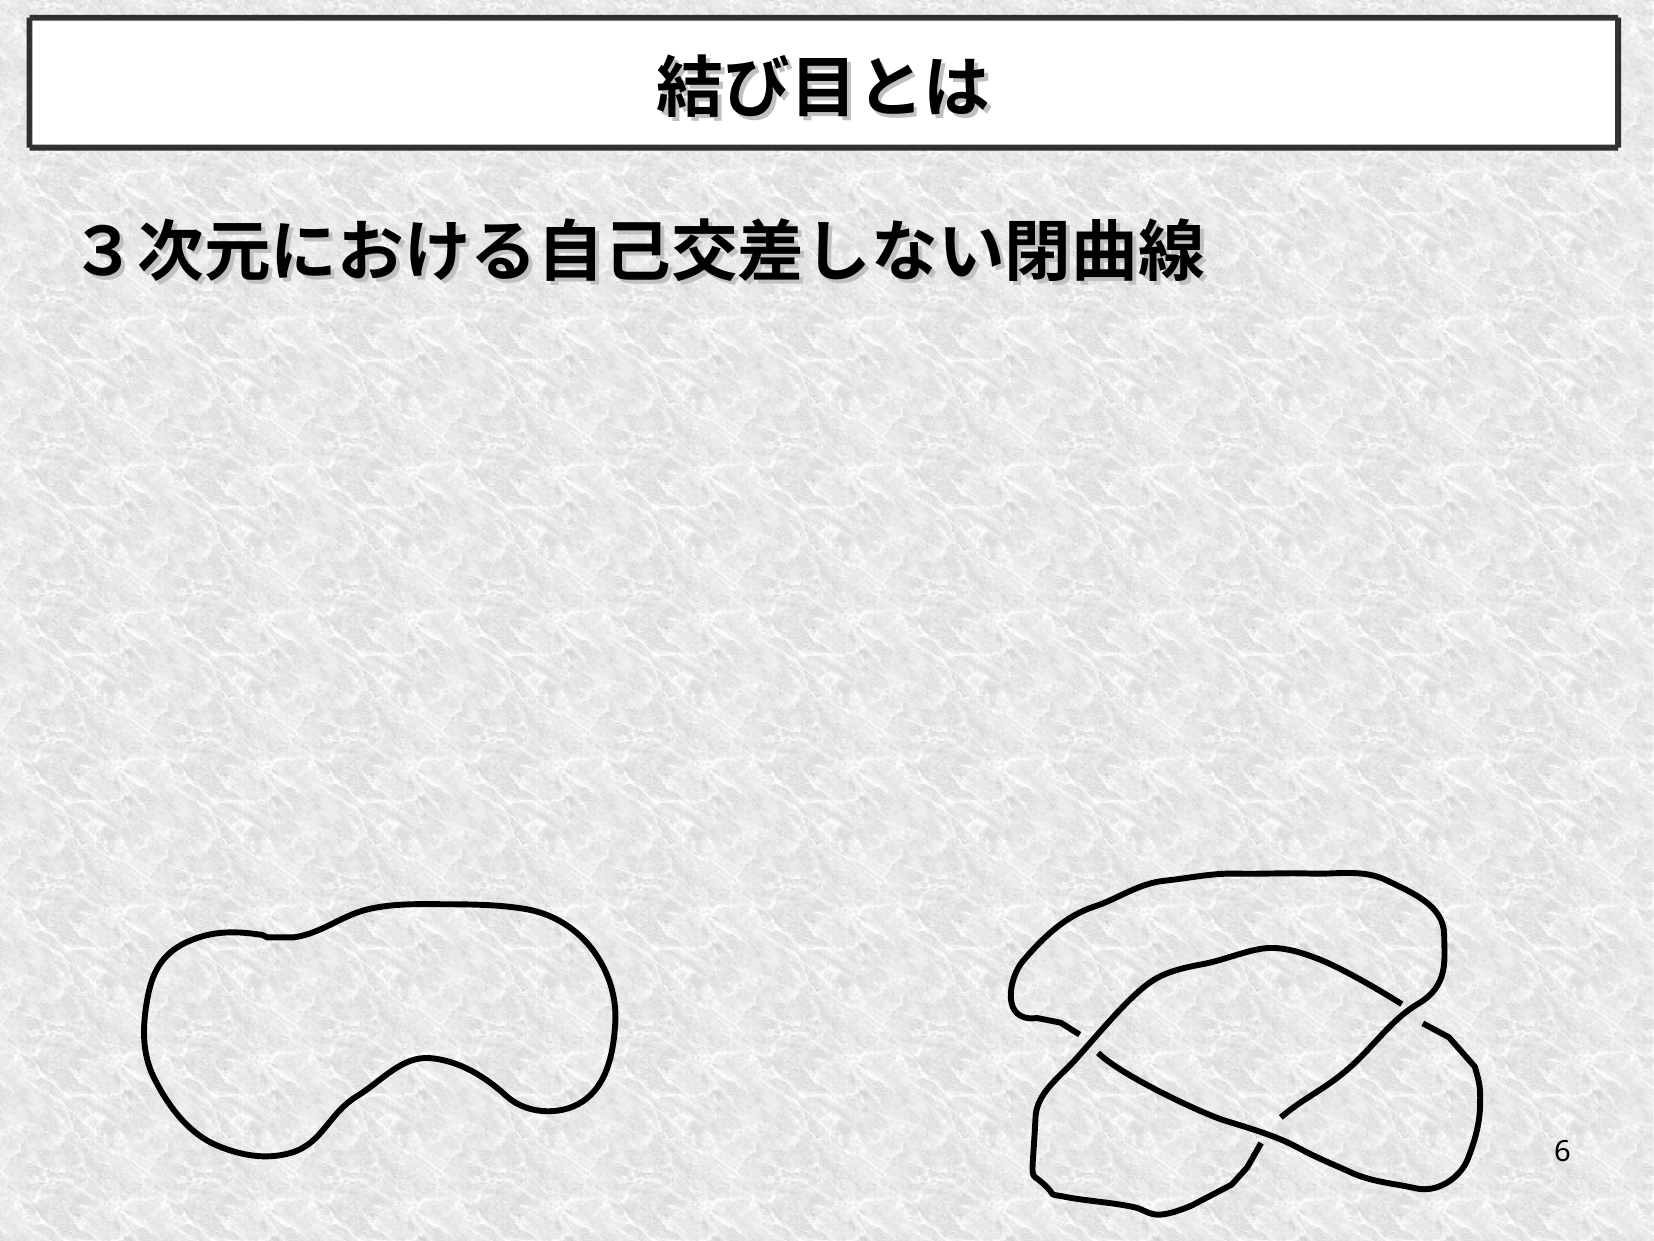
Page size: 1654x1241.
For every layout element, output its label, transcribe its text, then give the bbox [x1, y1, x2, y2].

picture [0, 0, 1654, 1241]
text_box ３次元における自己交差しない閉曲線 [55, 190, 1314, 286]
text_box 結び目とは [29, 17, 1619, 148]
